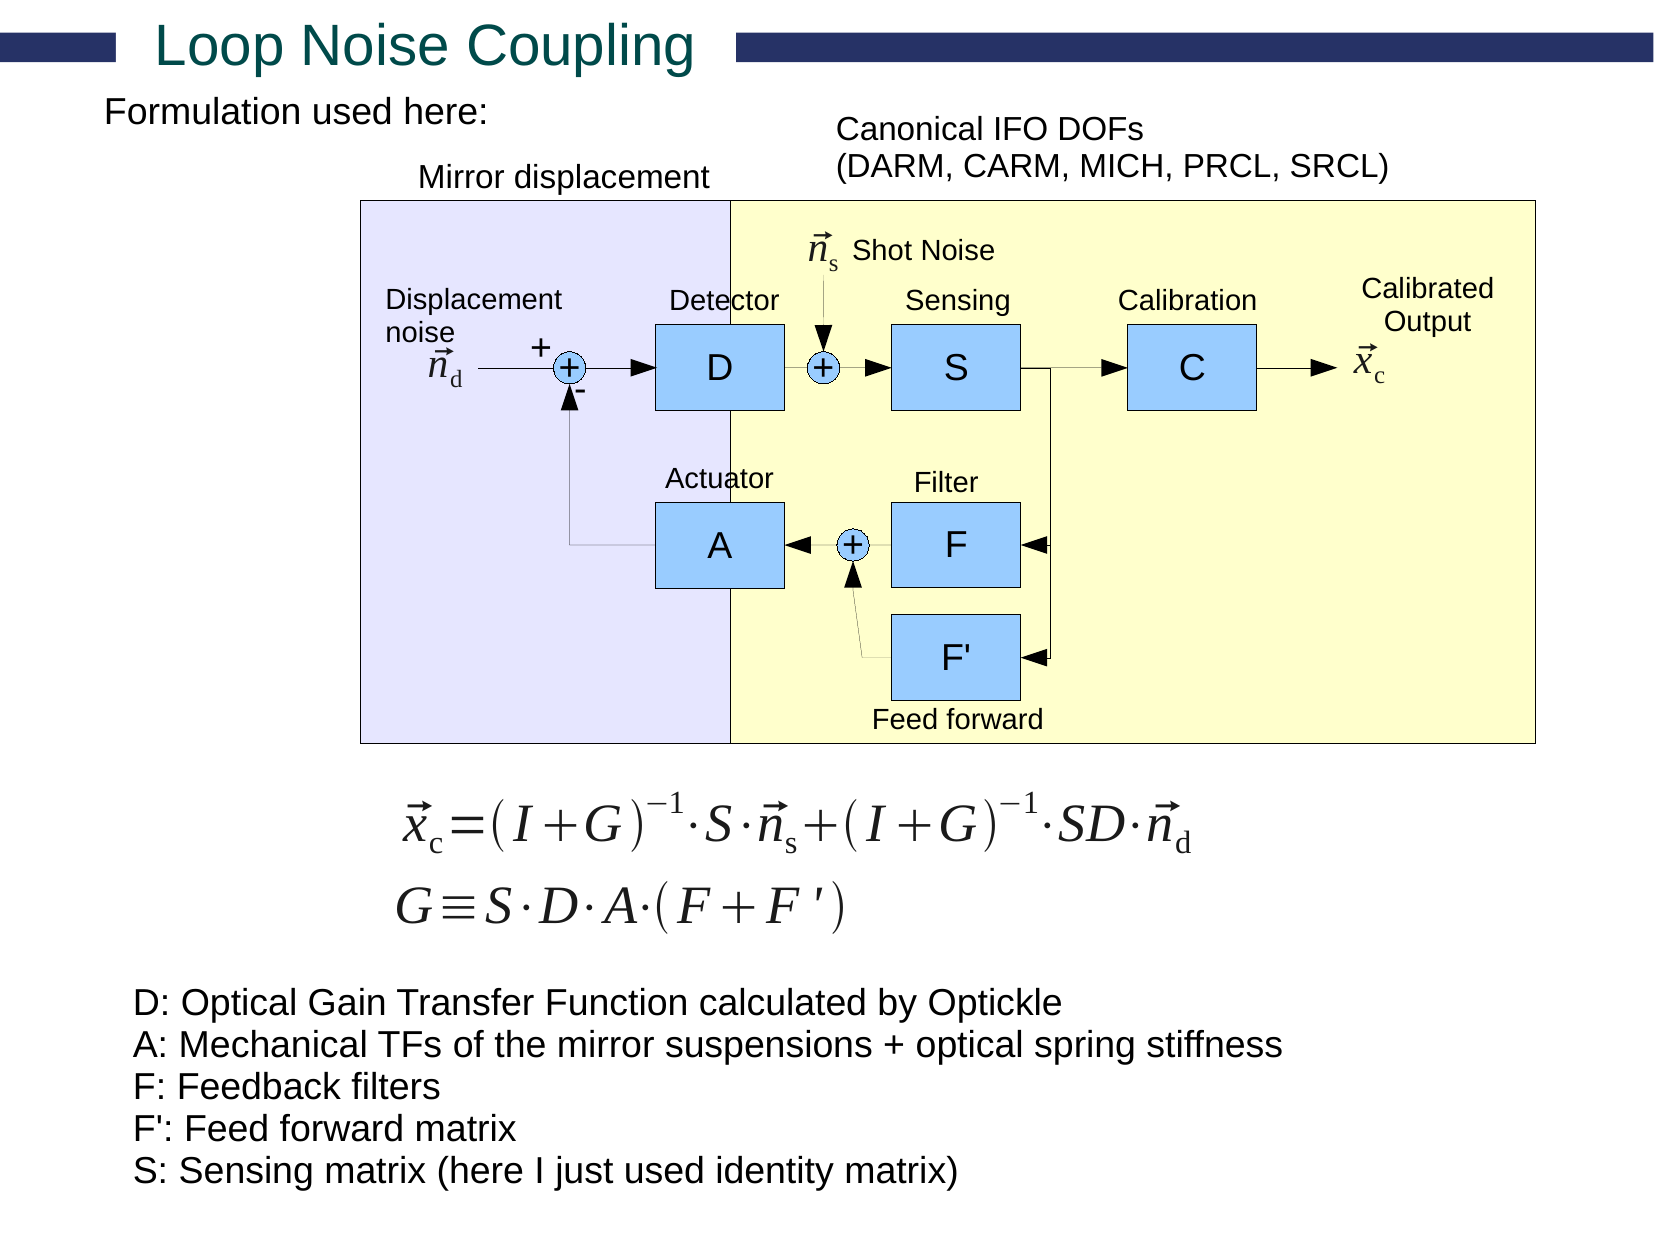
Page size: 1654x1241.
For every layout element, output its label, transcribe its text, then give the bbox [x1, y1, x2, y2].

text_box - [559, 359, 602, 417]
text_box Feed forward [857, 695, 1060, 743]
chart [1343, 336, 1392, 389]
text_box + [515, 357, 568, 377]
text_box Formulation used here: [89, 82, 504, 140]
text_box D: Optical Gain Transfer Function calculated by Optickle A: Mechanical TFs of the mirror suspensions + optical spring stiffness F: Feedback filters F': Feed forward matrix S: Sensing matrix (here I just used identity matrix) [118, 973, 1299, 1199]
text_box Mirror displacement [403, 150, 726, 203]
text_box Detector [654, 276, 796, 325]
text_box Actuator [650, 454, 790, 502]
text_box Filter [899, 458, 994, 507]
text_box Canonical IFO DOFs (DARM, CARM, MICH, PRCL, SRCL) [821, 103, 1406, 192]
text_box Calibrated Output [1346, 265, 1510, 346]
text_box F' [891, 614, 1021, 695]
chart [420, 357, 468, 393]
chart [800, 224, 846, 277]
text_box C [1127, 325, 1257, 411]
text_box Displacement noise [370, 275, 578, 357]
text_box + [807, 351, 840, 384]
text_box + [568, 354, 584, 359]
title Loop Noise Coupling [115, 12, 736, 78]
text_box + [836, 528, 870, 561]
text_box D [655, 325, 785, 411]
text_box [360, 200, 1536, 744]
chart [389, 875, 854, 937]
text_box F [891, 502, 1021, 588]
text_box Sensing [890, 276, 1026, 325]
text_box A [655, 502, 785, 589]
text_box S [891, 325, 1021, 411]
text_box Calibration [1103, 276, 1273, 325]
chart [391, 785, 1198, 861]
text_box Shot Noise [837, 226, 1011, 274]
